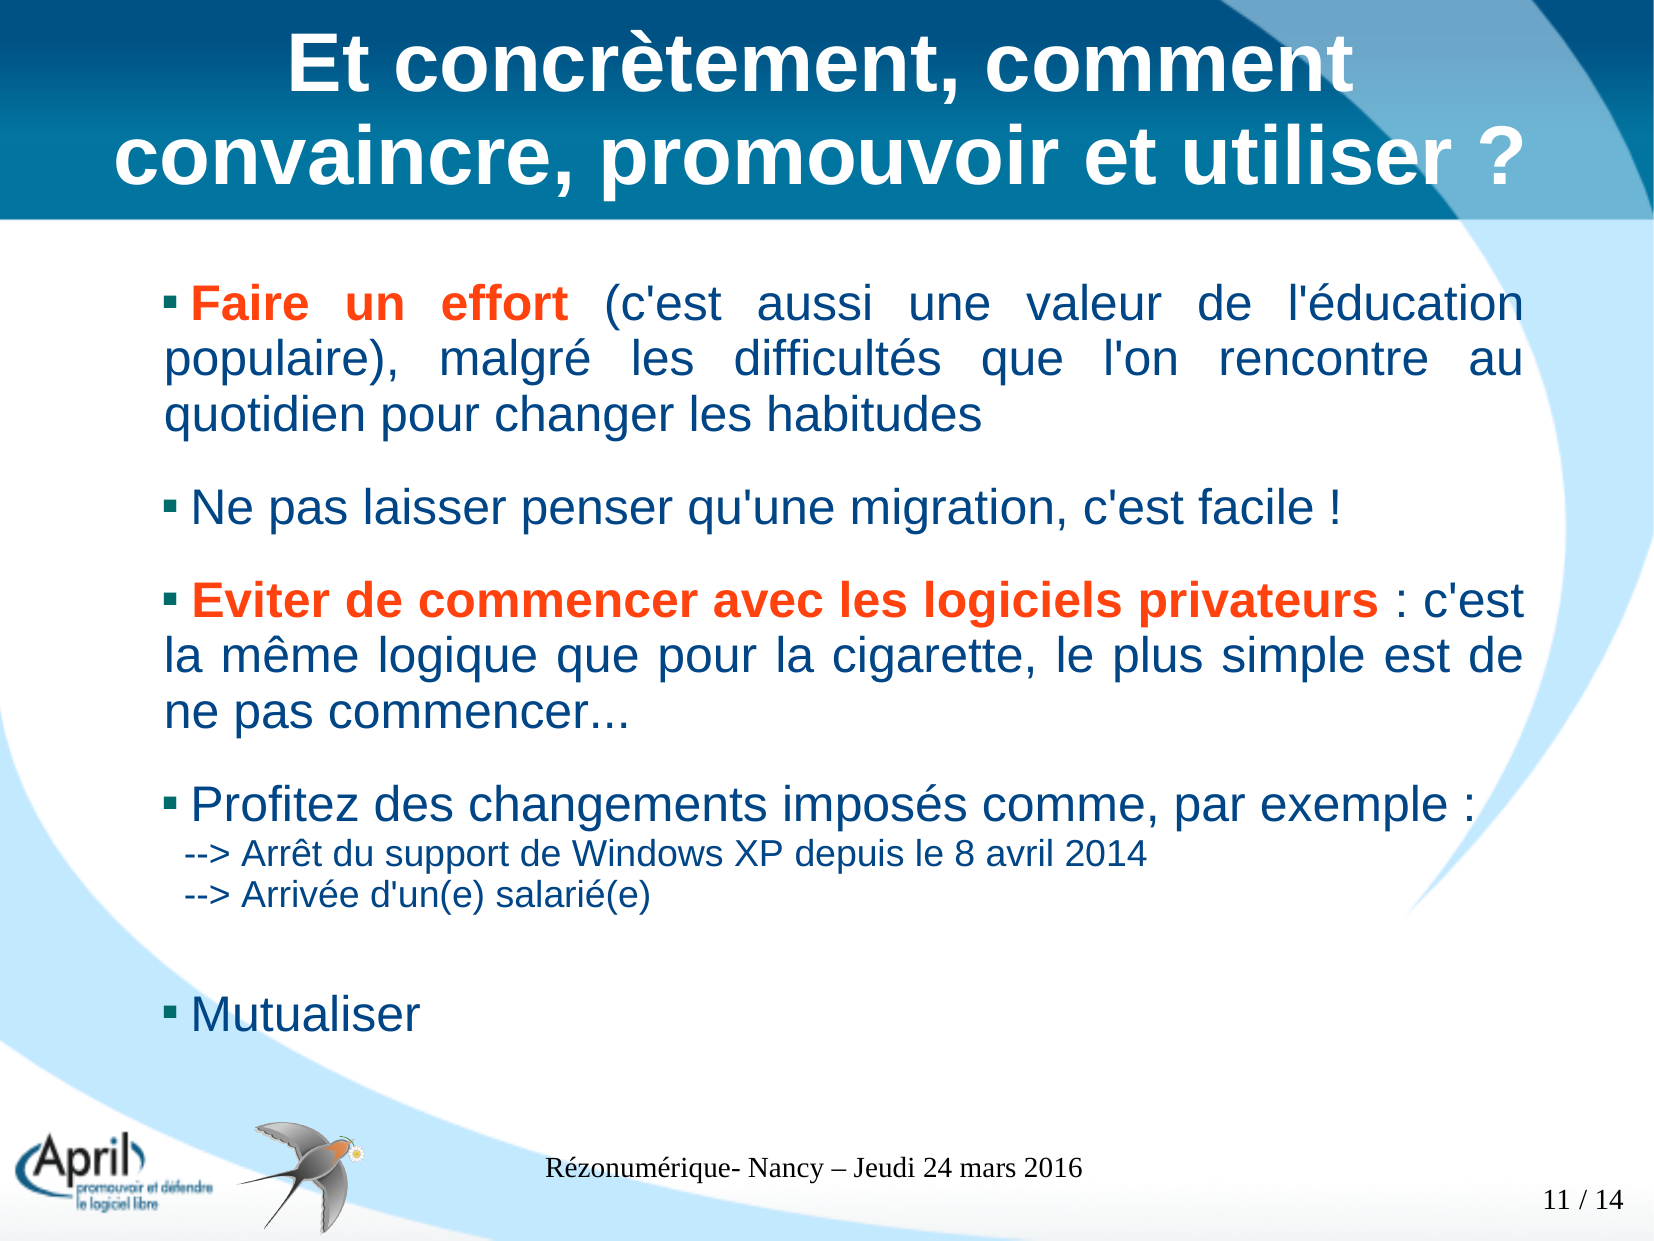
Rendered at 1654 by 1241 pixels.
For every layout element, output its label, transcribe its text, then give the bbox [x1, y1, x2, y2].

text_box Faire un effort (c'est aussi une valeur de l'éducation populaire), malgré les difficultés que l'on rencontre au quotidien pour changer les habitudes Ne pas laisser penser qu'une migration, c'est facile ! Eviter de commencer avec les logiciels privateurs : c'est la même logique que pour la cigarette, le plus simple est de ne pas commencer... Profitez des changements imposés comme, par exemple : --> Arrêt du support de Windows XP depuis le 8 avril 2014 --> Arrivée d'un(e) salarié(e) Mutualiser [149, 267, 1540, 1056]
title Et concrètement, comment convaincre, promouvoir et utiliser ? [76, 5, 1565, 213]
picture [0, 0, 1654, 1241]
